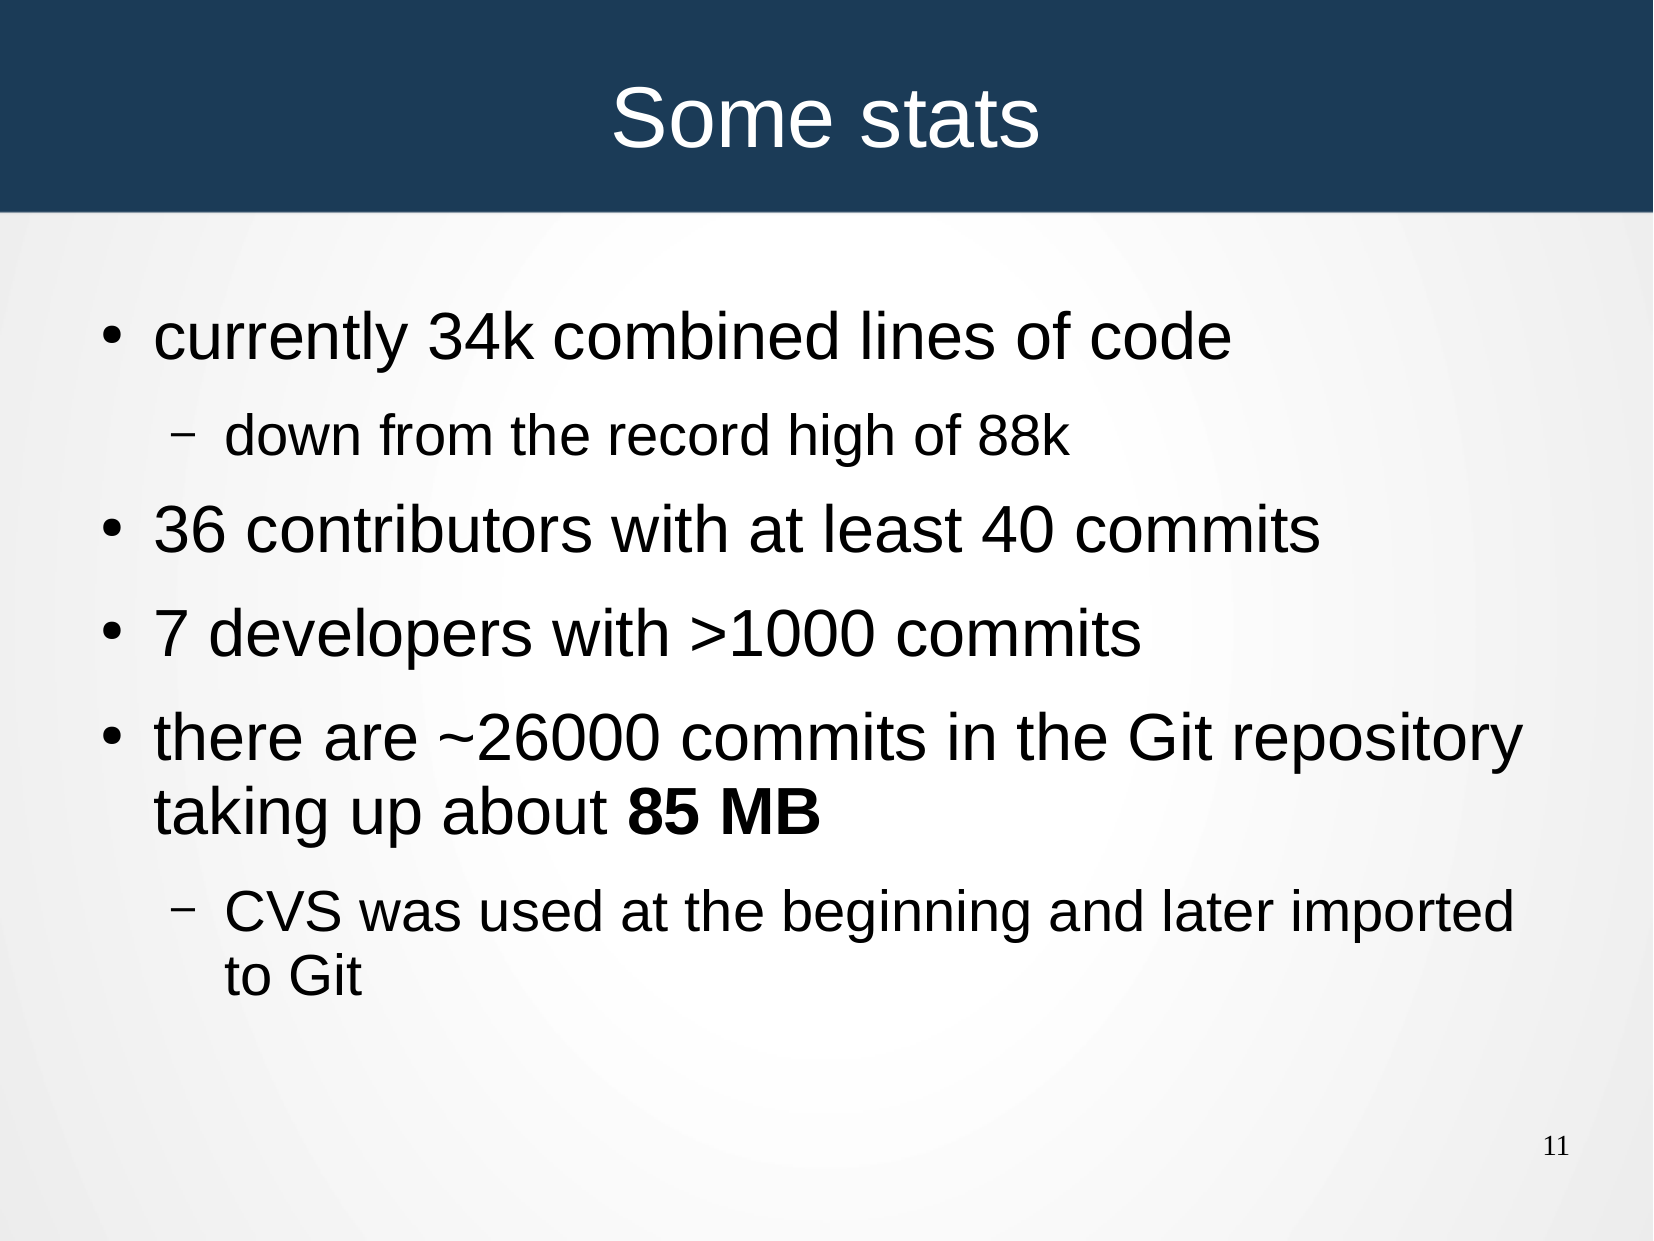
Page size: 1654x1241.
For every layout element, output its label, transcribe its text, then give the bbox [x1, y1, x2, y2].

list currently 34k combined lines of code down from the record high of 88k 36 contributors with at least 40 commits 7 developers with >1000 commits there are ~26000 commits in the Git repository taking up about 85 MB CVS was used at the beginning and later imported to Git [82, 299, 1571, 1019]
title Some stats [82, 47, 1571, 189]
picture [0, 0, 1653, 1241]
